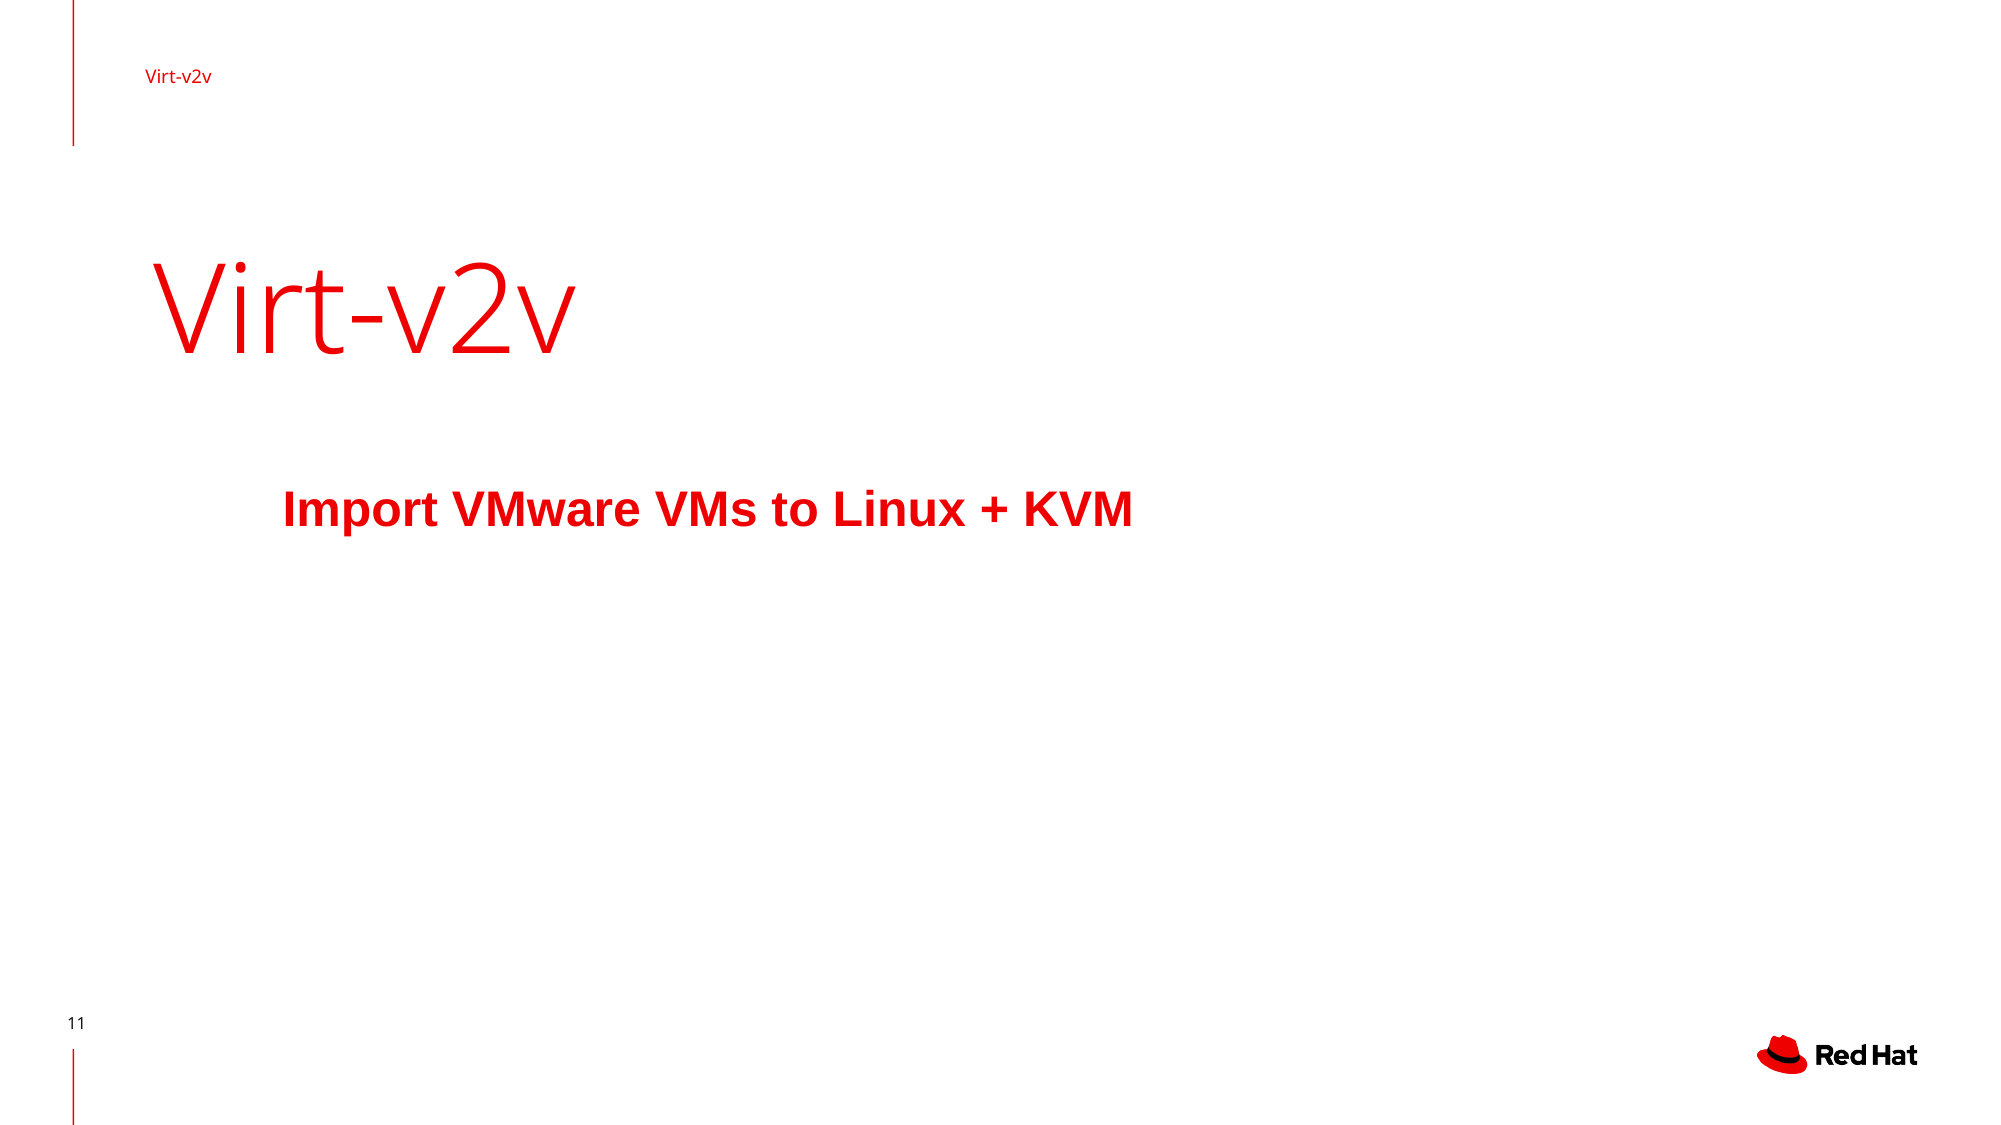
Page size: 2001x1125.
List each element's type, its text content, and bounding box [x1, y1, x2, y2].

picture [1757, 1035, 1918, 1074]
text_box Import VMware VMs to Linux + KVM [267, 468, 2001, 972]
text_box Virt-v2v [73, 9, 918, 144]
title Virt-v2v [81, 213, 1236, 427]
